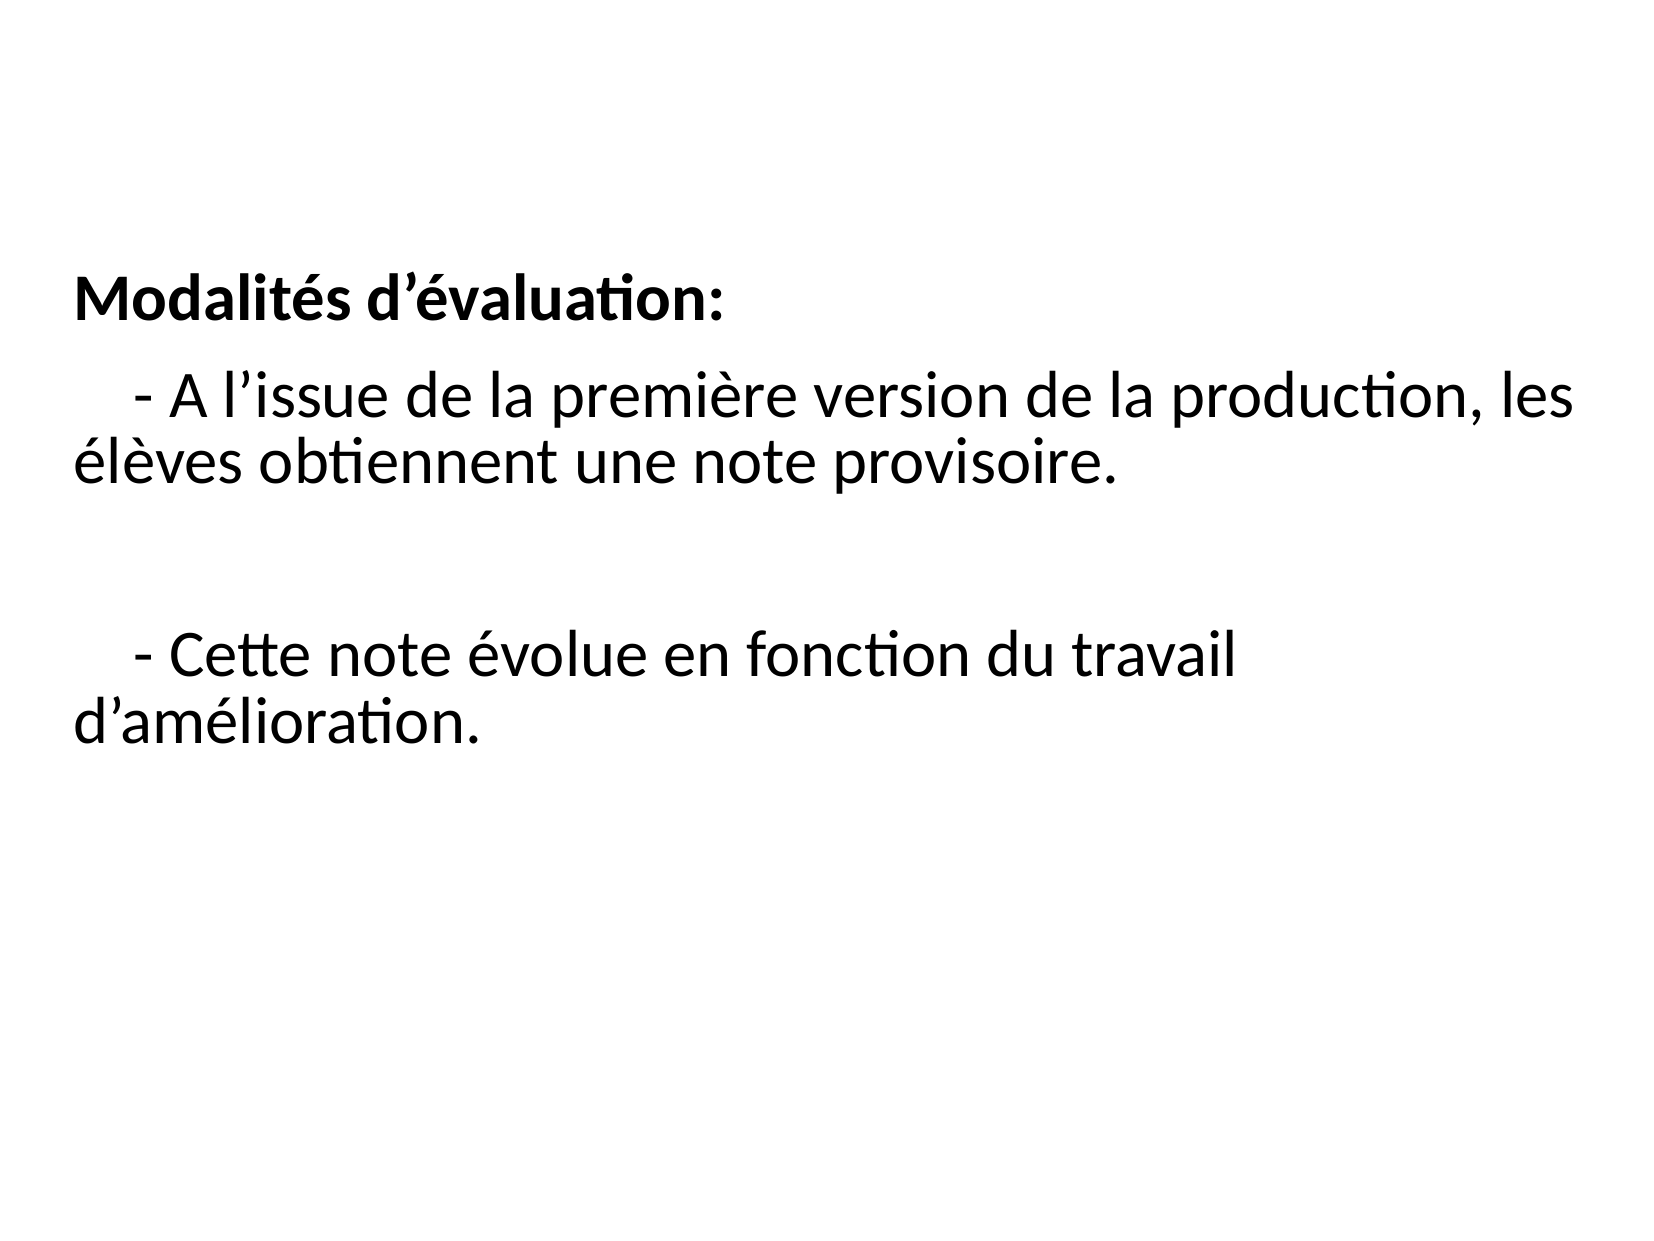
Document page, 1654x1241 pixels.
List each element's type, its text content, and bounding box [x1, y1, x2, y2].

text_box Modalités d’évaluation: - A l’issue de la première version de la production, les élèves obtiennent une note provisoire. - Cette note évolue en fonction du travail d’amélioration. [59, 70, 1607, 1149]
